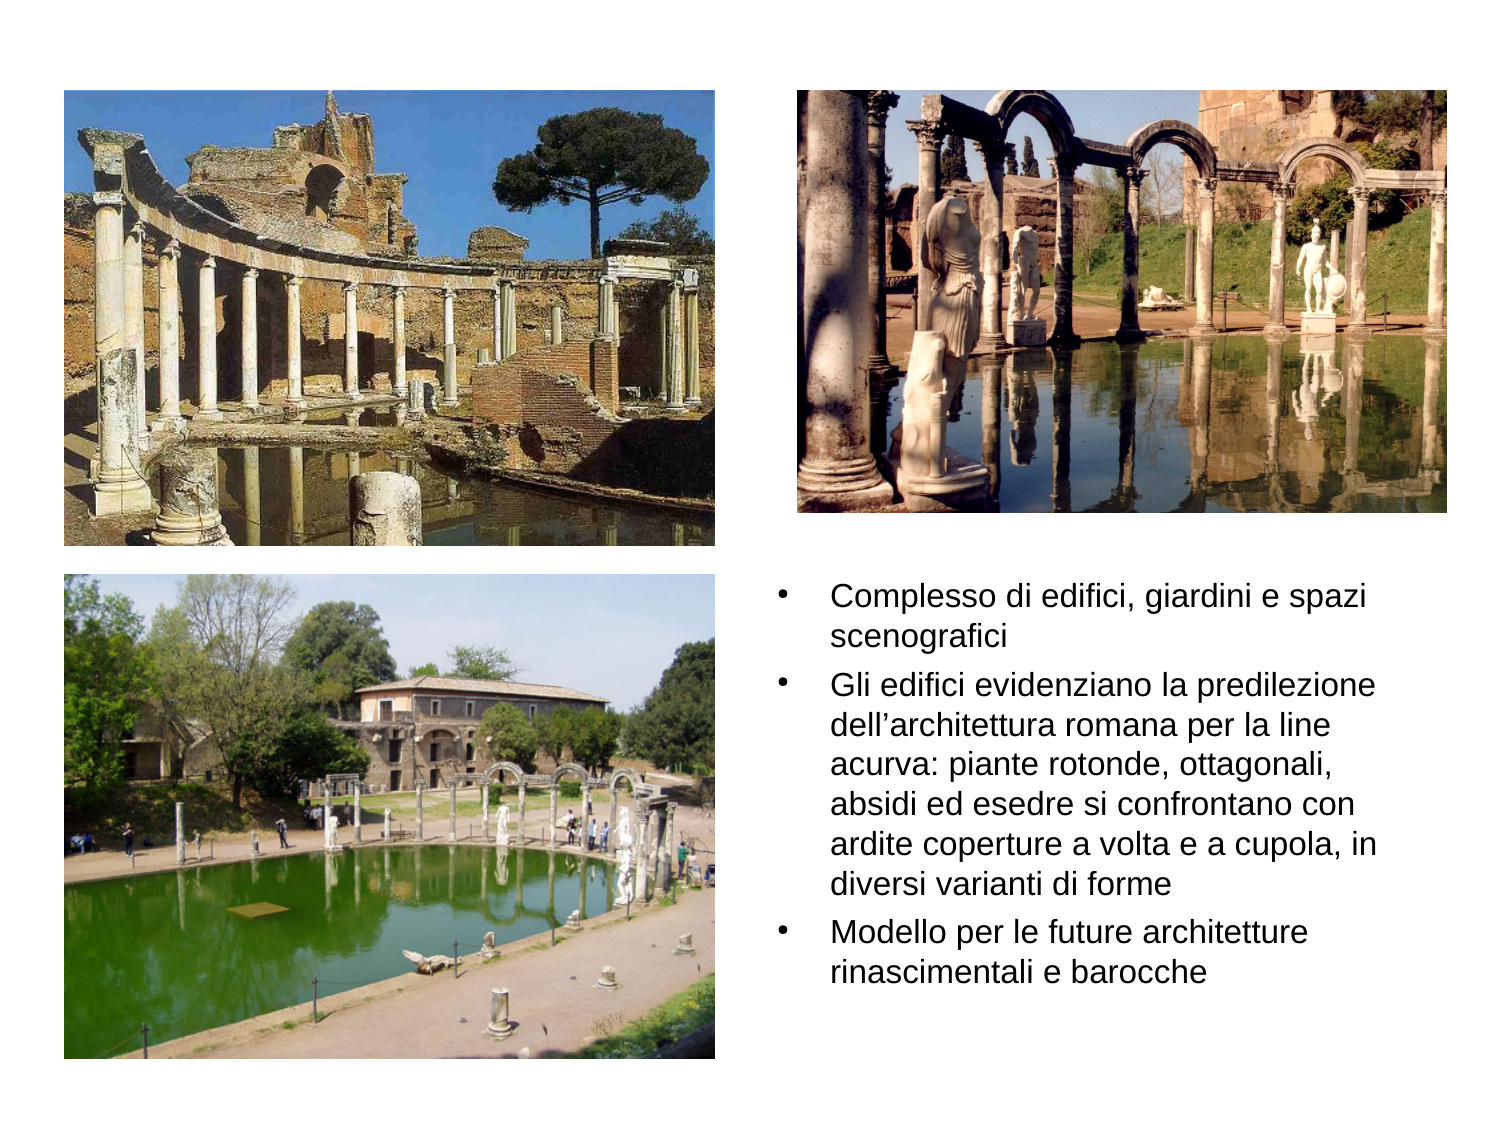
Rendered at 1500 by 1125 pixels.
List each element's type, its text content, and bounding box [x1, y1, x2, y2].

list Complesso di edifici, giardini e spazi scenografici Gli edifici evidenziano la predilezione dell’architettura romana per la line acurva: piante rotonde, ottagonali, absidi ed esedre si confrontano con ardite coperture a volta e a cupola, in diversi varianti di forme Modello per le future architetture rinascimentali e barocche [744, 566, 1441, 1028]
picture [64, 90, 715, 546]
picture [64, 574, 715, 1059]
picture [797, 90, 1447, 513]
